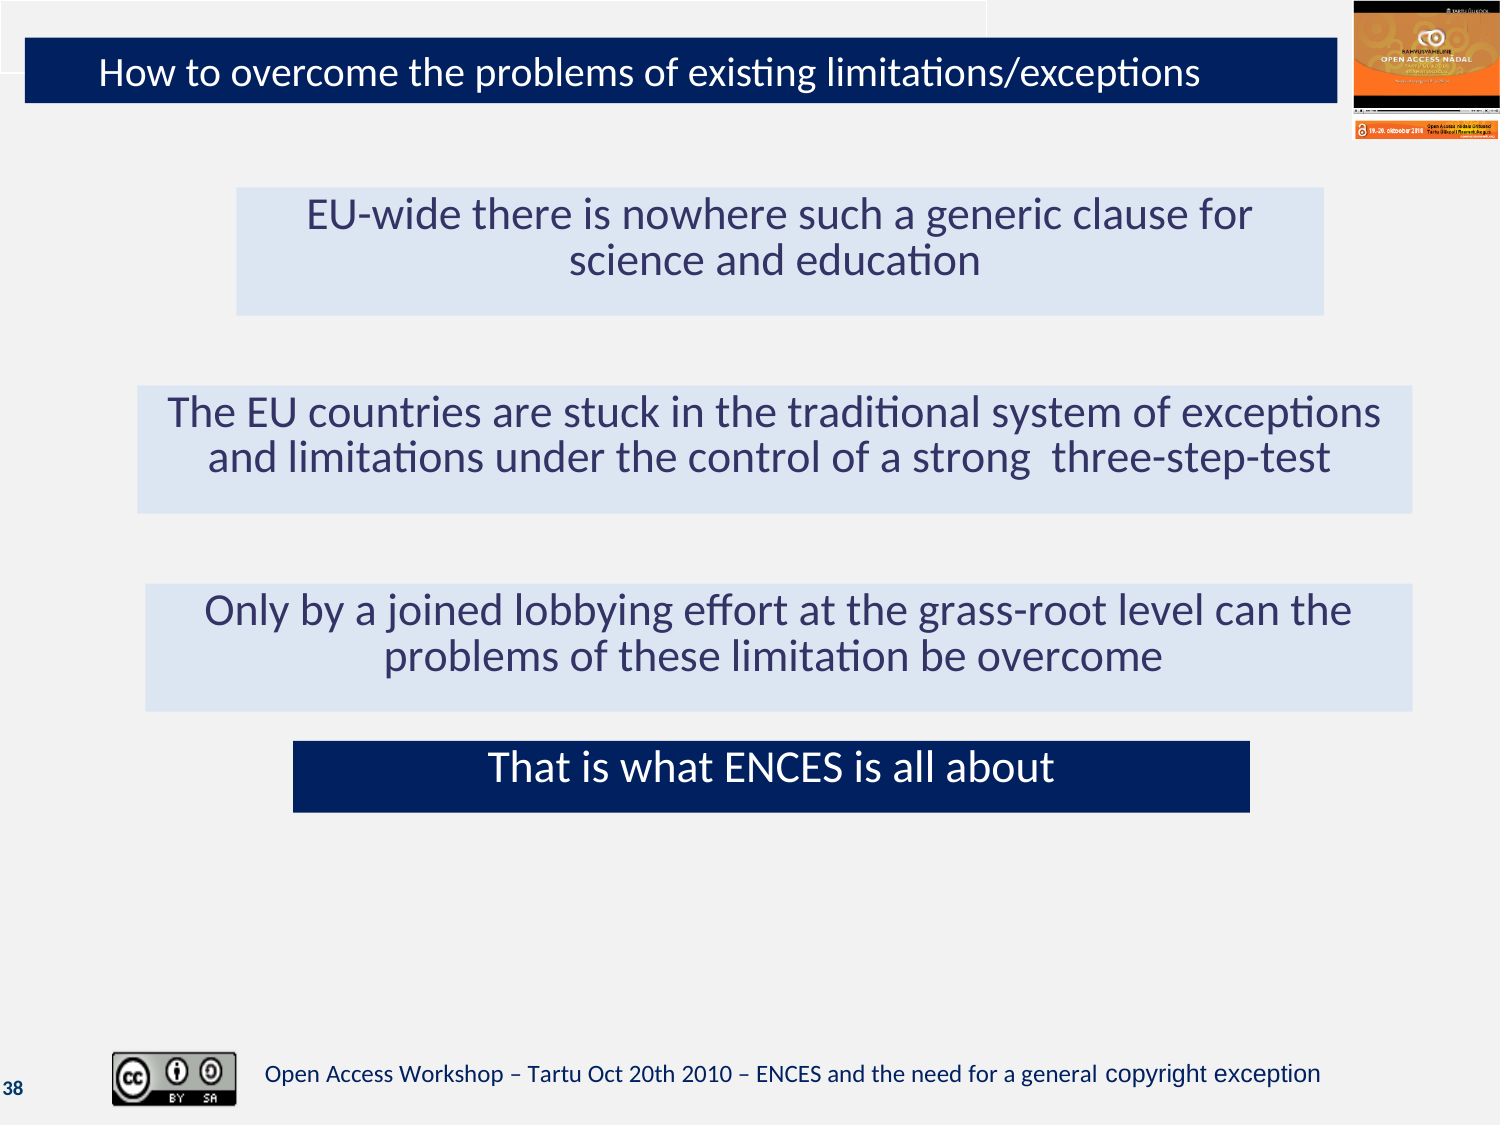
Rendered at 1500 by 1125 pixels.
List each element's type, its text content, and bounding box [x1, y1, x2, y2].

text_box Only by a joined lobbying effort at the grass-root level can the problems of these limitation be overcome [145, 583, 1413, 712]
text_box That is what ENCES is all about [293, 740, 1250, 813]
text_box EU-wide there is nowhere such a generic clause for science and education [236, 187, 1324, 316]
text_box The EU countries are stuck in the traditional system of exceptions and limitations under the control of a strong three-step-test [137, 385, 1413, 514]
text_box How to overcome the problems of existing limitations/exceptions [24, 37, 1338, 104]
